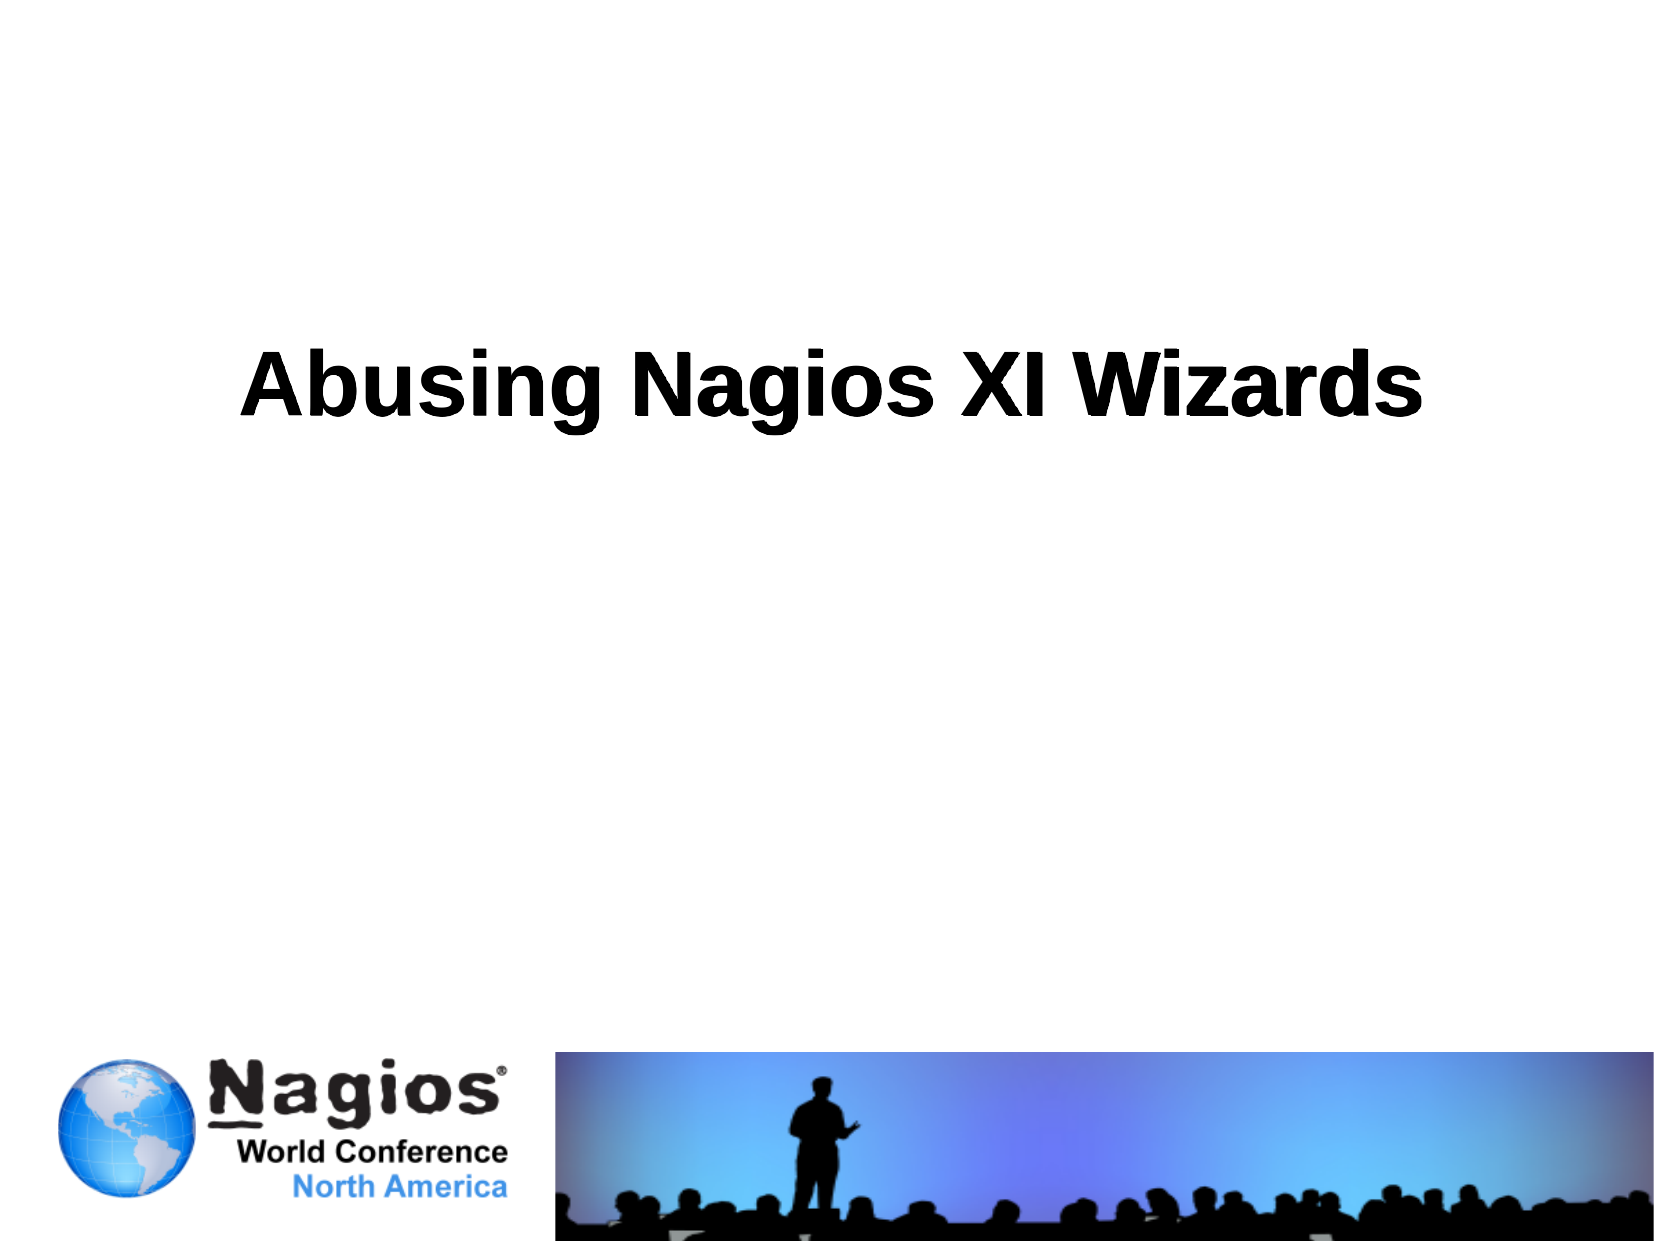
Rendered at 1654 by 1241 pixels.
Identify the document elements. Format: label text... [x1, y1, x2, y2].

title Abusing Nagios XI Wizards [87, 280, 1576, 488]
picture [555, 1052, 1654, 1241]
picture [58, 1058, 509, 1228]
